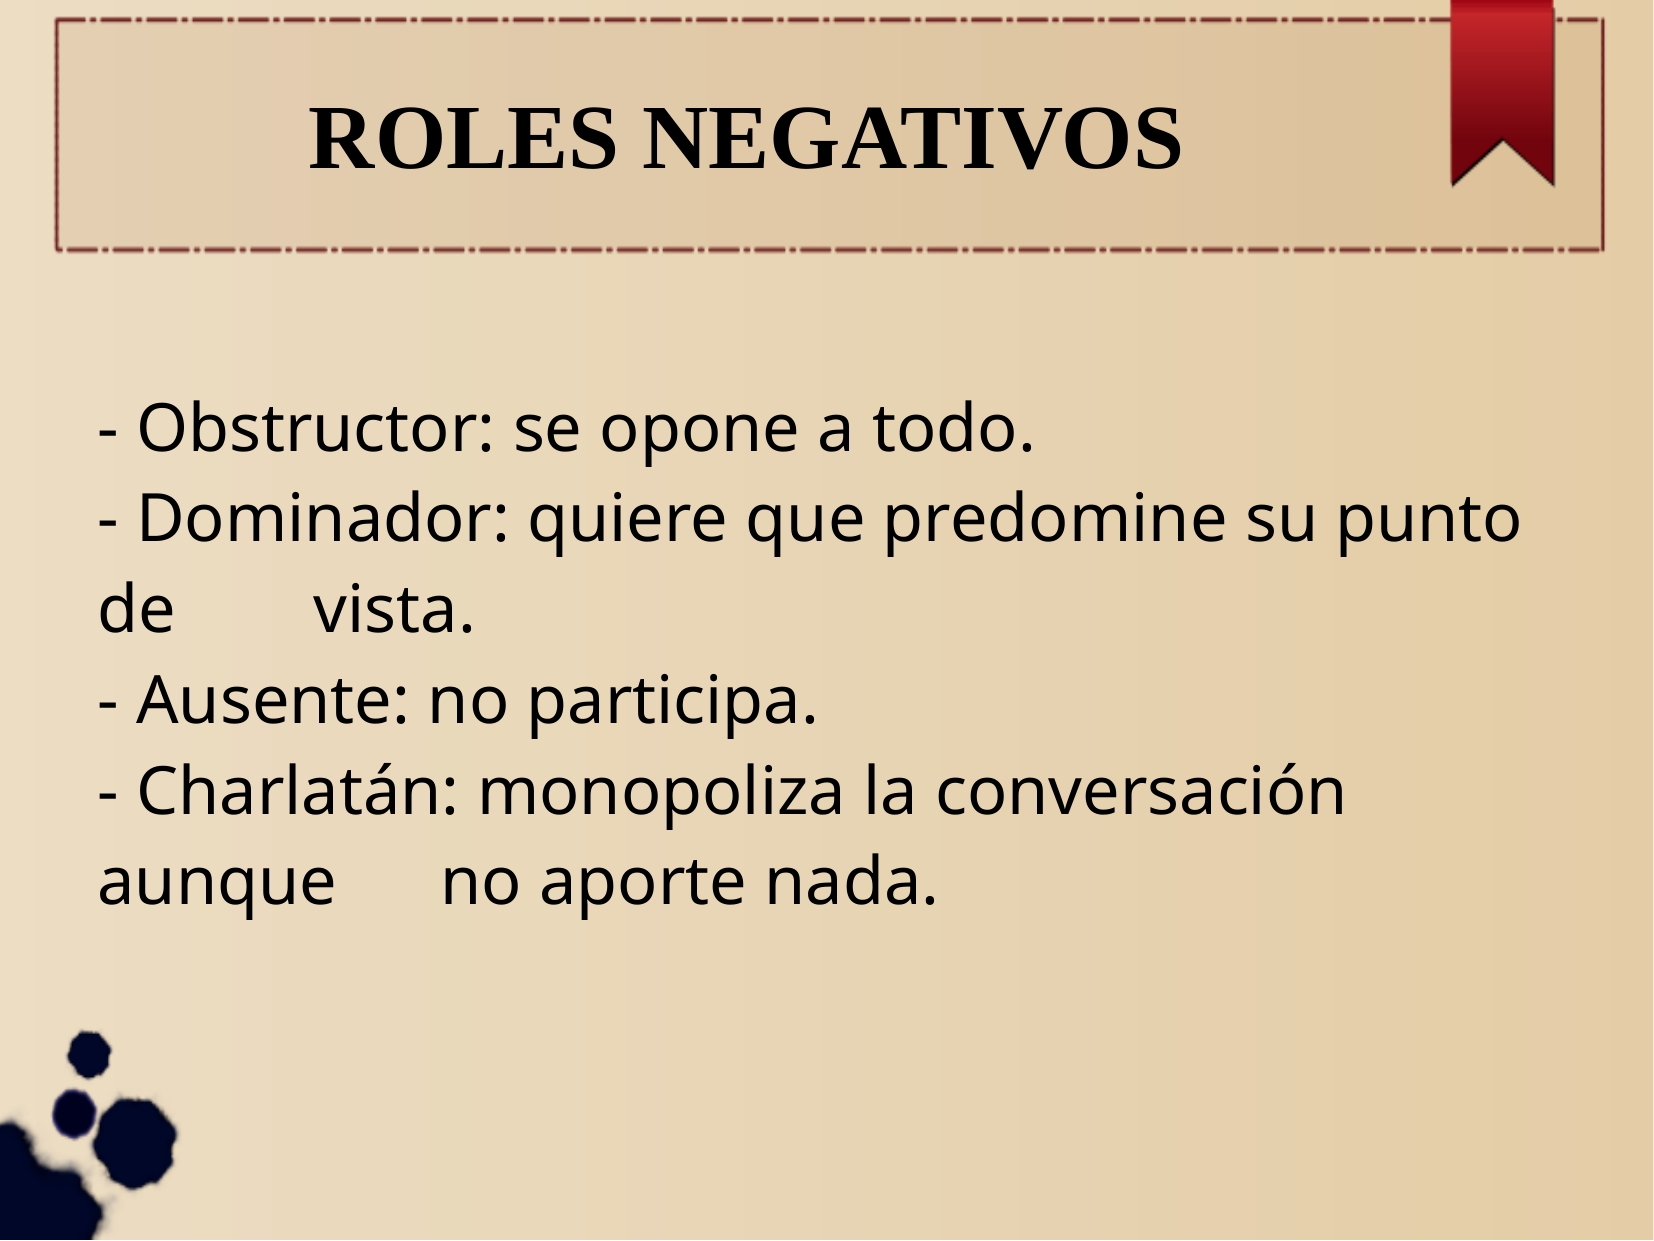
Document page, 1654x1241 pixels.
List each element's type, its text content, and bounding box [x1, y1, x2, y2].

title ROLES NEGATIVOS [82, 47, 1412, 229]
text_box - Obstructor: se opone a todo. - Dominador: quiere que predomine su punto de vista. - Ausente: no participa. - Charlatán: monopoliza la conversación aunque no aporte nada. [82, 372, 1595, 946]
picture [0, 0, 1654, 1240]
